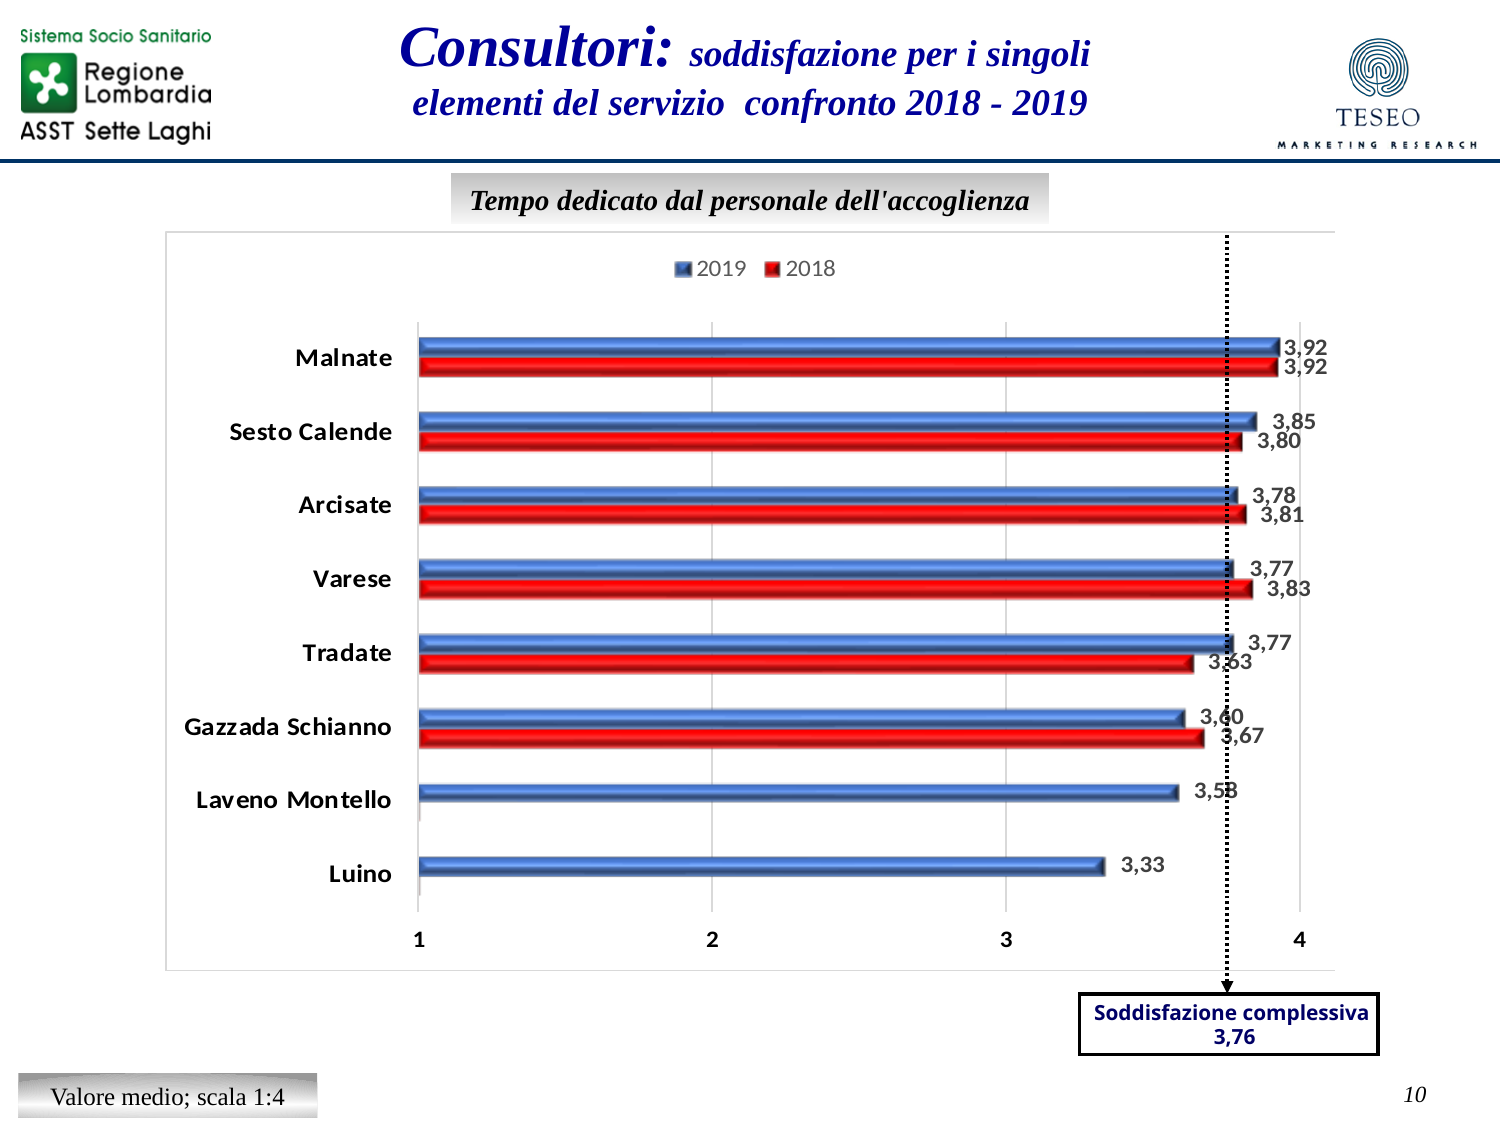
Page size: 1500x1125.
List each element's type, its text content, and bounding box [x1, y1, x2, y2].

text_box Consultori: soddisfazione per i singoli elementi del servizio confronto 2018 - 2019 [206, 25, 1294, 151]
text_box Soddisfazione complessiva 3,76 [1079, 993, 1379, 1055]
text_box Valore medio; scala 1:4 [18, 1073, 318, 1118]
picture [1294, 30, 1481, 149]
picture [21, 26, 206, 148]
text_box Tempo dedicato dal personale dell'accoglienza [451, 173, 1049, 224]
picture [165, 230, 1335, 971]
